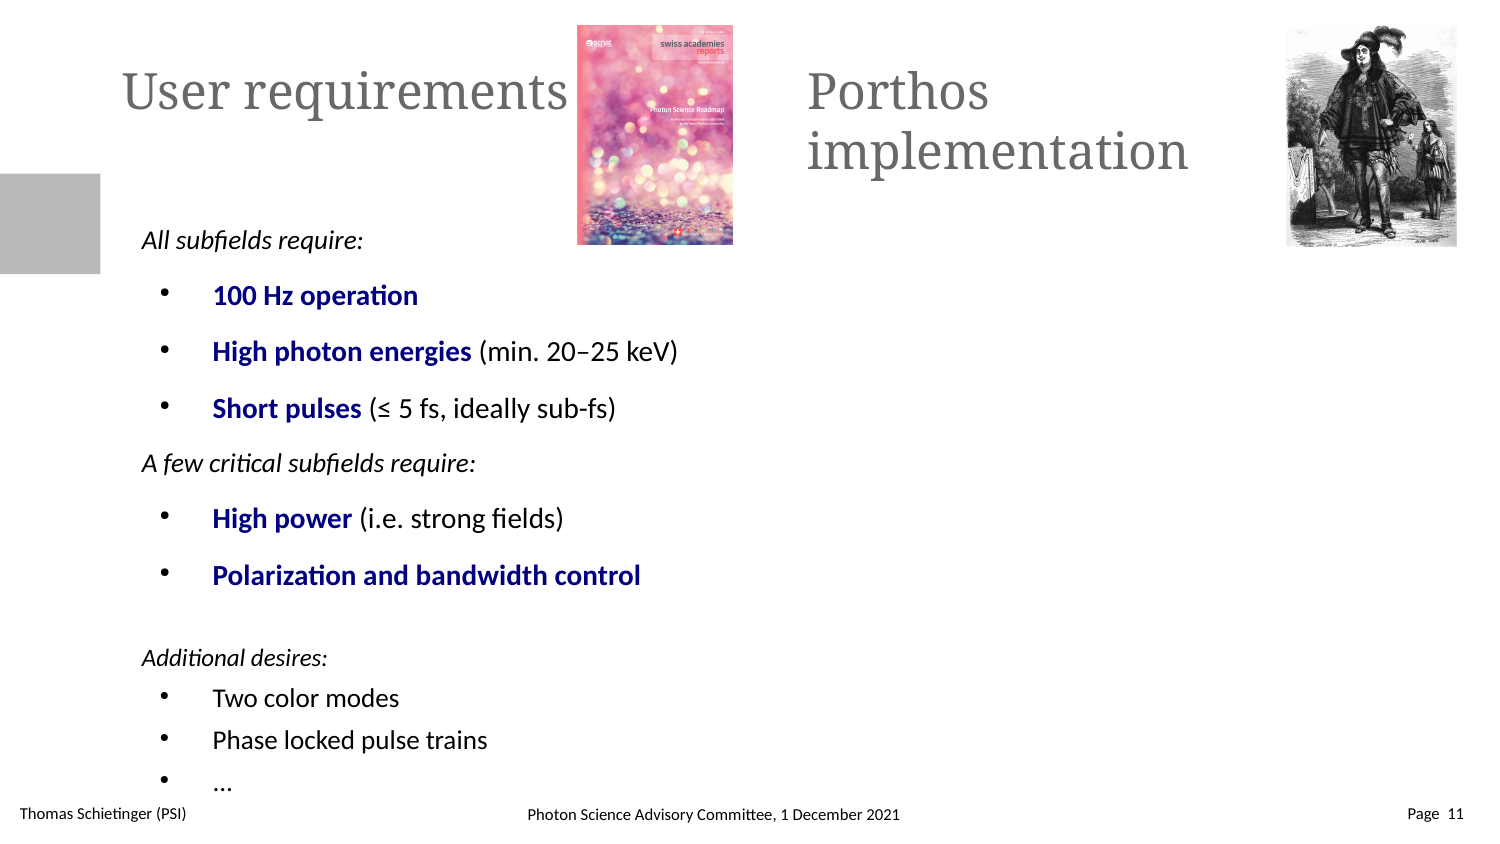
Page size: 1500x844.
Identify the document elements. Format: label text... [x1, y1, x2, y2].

picture [577, 25, 733, 219]
title User requirements [122, 59, 591, 122]
text_box [107, 25, 402, 121]
picture [1286, 25, 1457, 247]
title Porthos implementation [807, 59, 1286, 122]
list All subfields require: 100 Hz operation High photon energies (min. 20–25 keV) Short pulses (≤ 5 fs, ideally sub-fs) A few critical subfields require: High power (i.e. strong fields) Polarization and bandwidth control Additional desires: Two color modes Phase locked pulse trains ... [141, 219, 805, 817]
